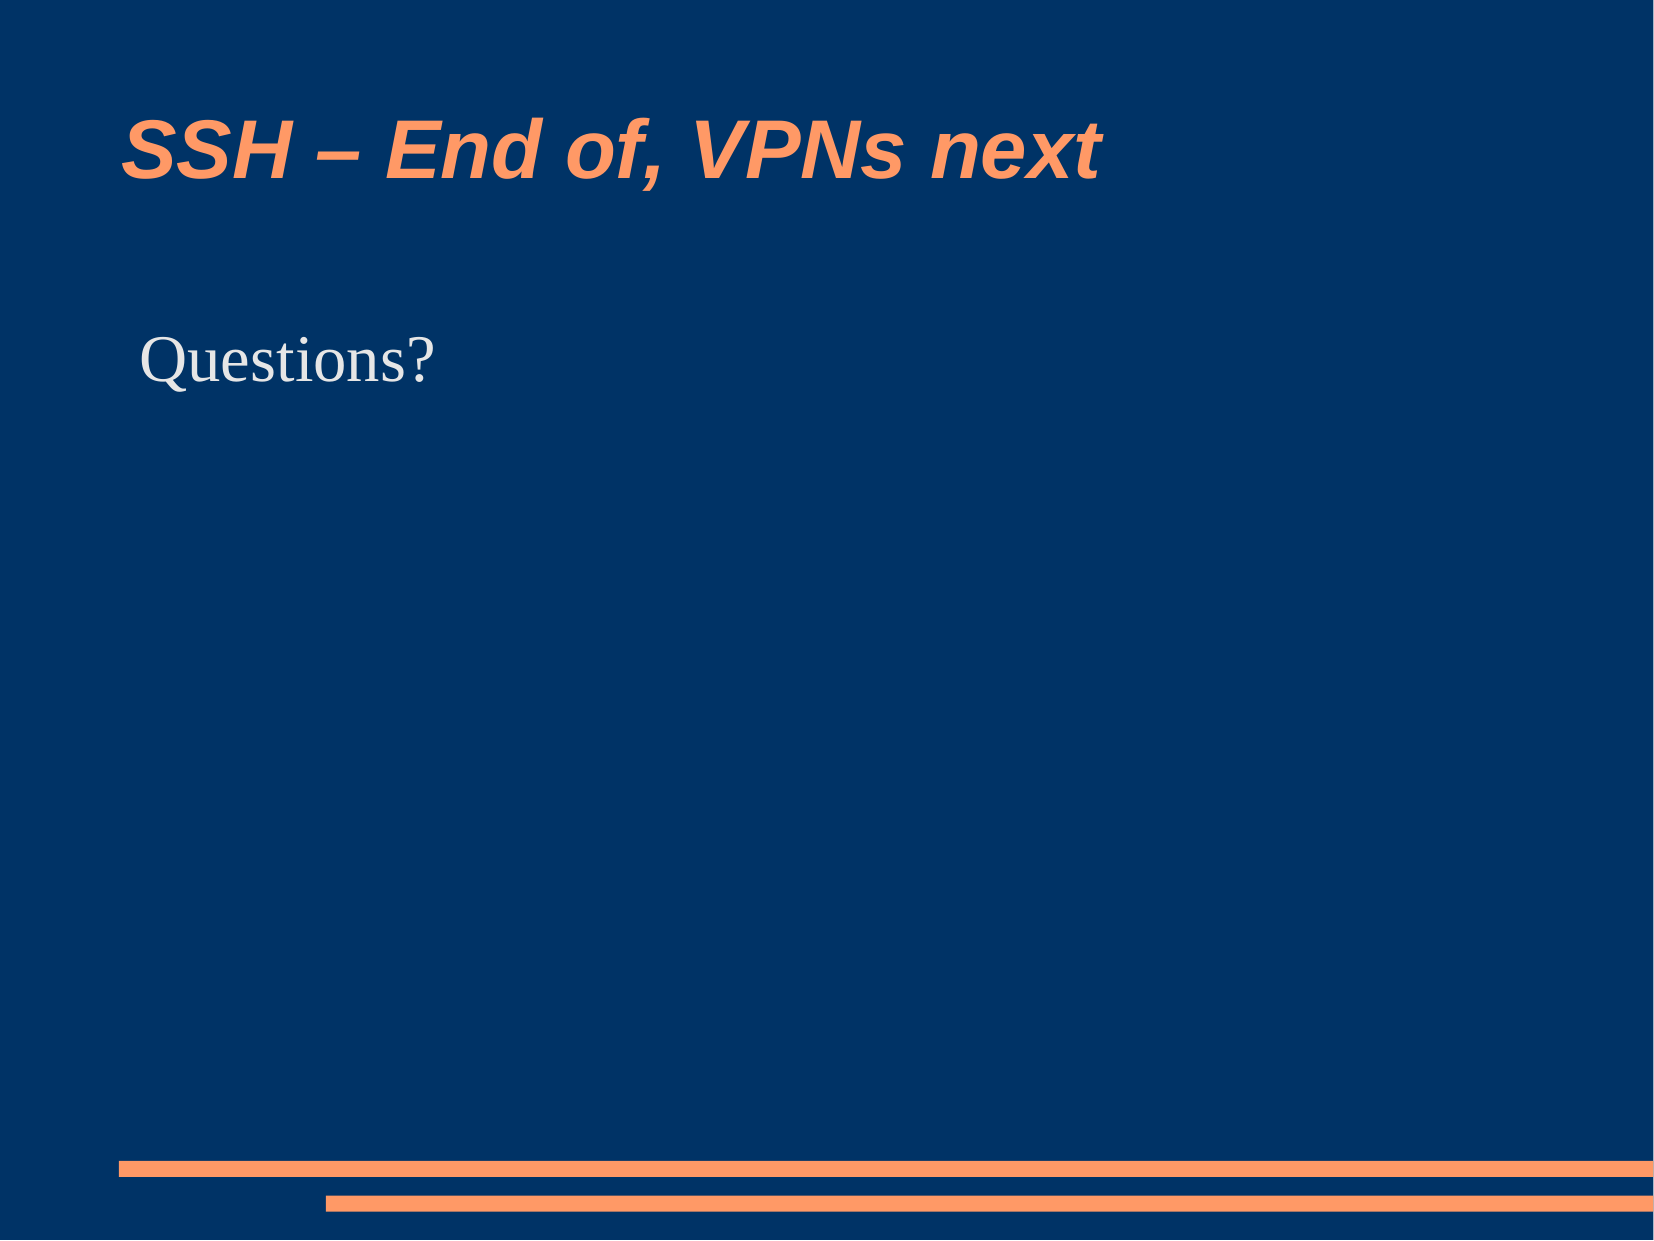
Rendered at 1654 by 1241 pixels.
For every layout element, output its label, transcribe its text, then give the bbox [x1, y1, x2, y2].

list Questions? [121, 322, 1561, 1133]
title SSH – End of, VPNs next [121, 46, 1534, 254]
